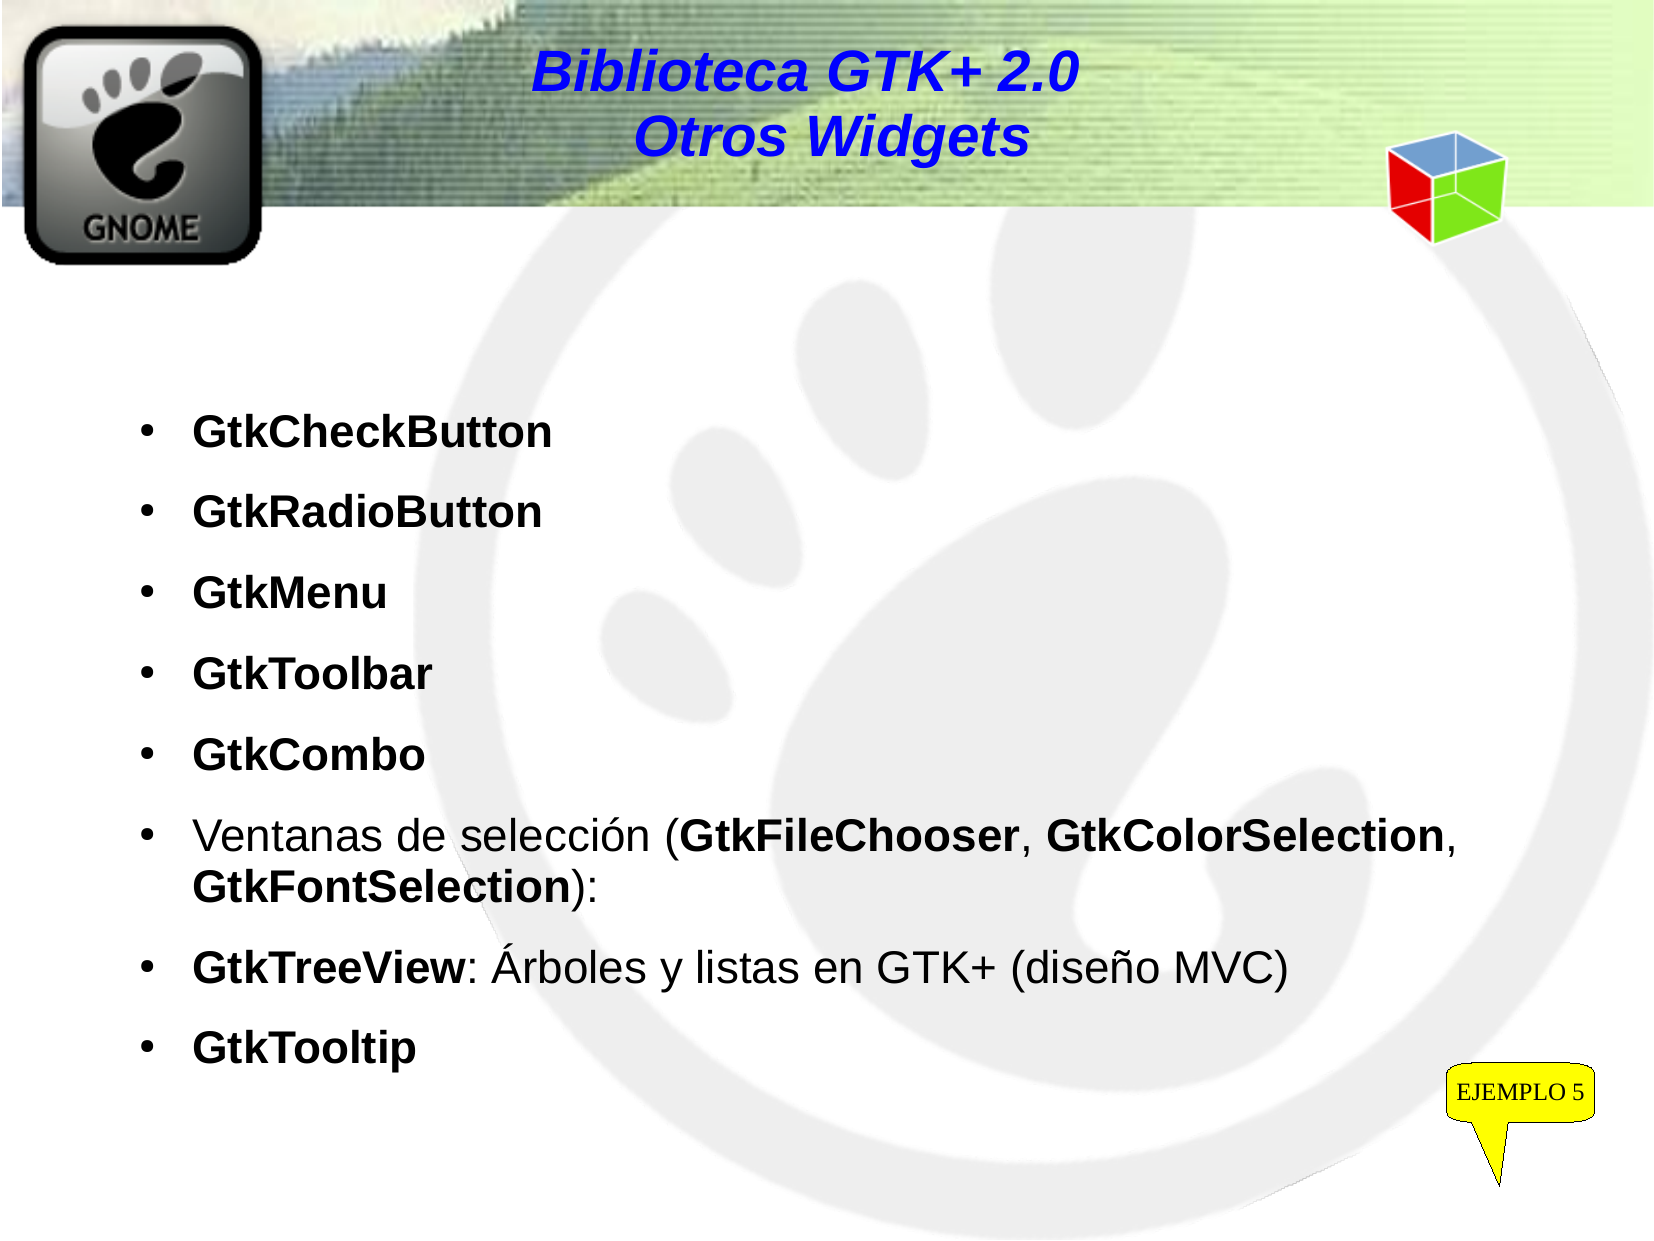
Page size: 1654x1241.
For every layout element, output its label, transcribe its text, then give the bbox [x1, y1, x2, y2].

list GtkCheckButton GtkRadioButton GtkMenu GtkToolbar GtkCombo Ventanas de selección (GtkFileChooser, GtkColorSelection, GtkFontSelection): GtkTreeView: Árboles y listas en GTK+ (diseño MVC) GtkTooltip [121, 324, 1534, 1105]
title Biblioteca GTK+ 2.0 Otros Widgets [236, 0, 1359, 208]
picture [2, 0, 1654, 1240]
text_box EJEMPLO 5 [1446, 1062, 1595, 1187]
